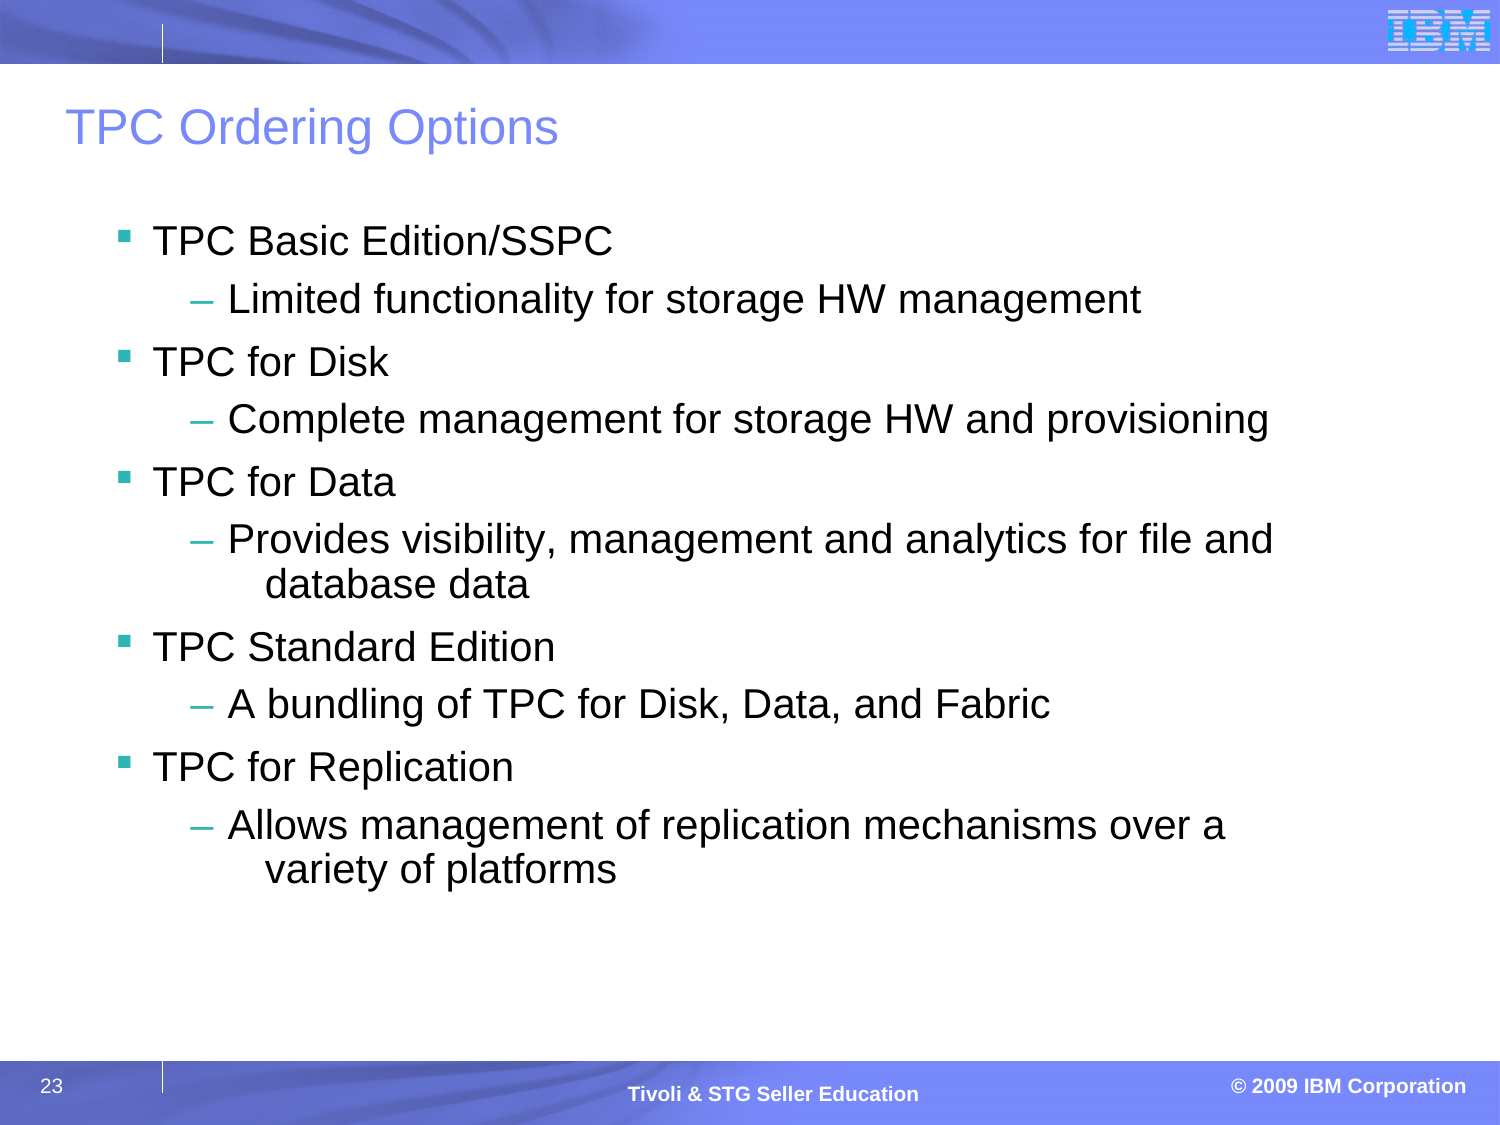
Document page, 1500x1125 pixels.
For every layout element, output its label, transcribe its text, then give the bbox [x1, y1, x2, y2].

title TPC Ordering Options [50, 80, 1403, 163]
text_box 1 [25, 1066, 101, 1120]
list TPC Basic Edition/SSPC Limited functionality for storage HW management TPC for Disk Complete management for storage HW and provisioning TPC for Data Provides visibility, management and analytics for file and database data TPC Standard Edition A bundling of TPC for Disk, Data, and Fabric TPC for Replication Allows management of replication mechanisms over a variety of platforms [99, 212, 1376, 1012]
picture [0, 0, 1500, 64]
picture [0, 1061, 1500, 1125]
